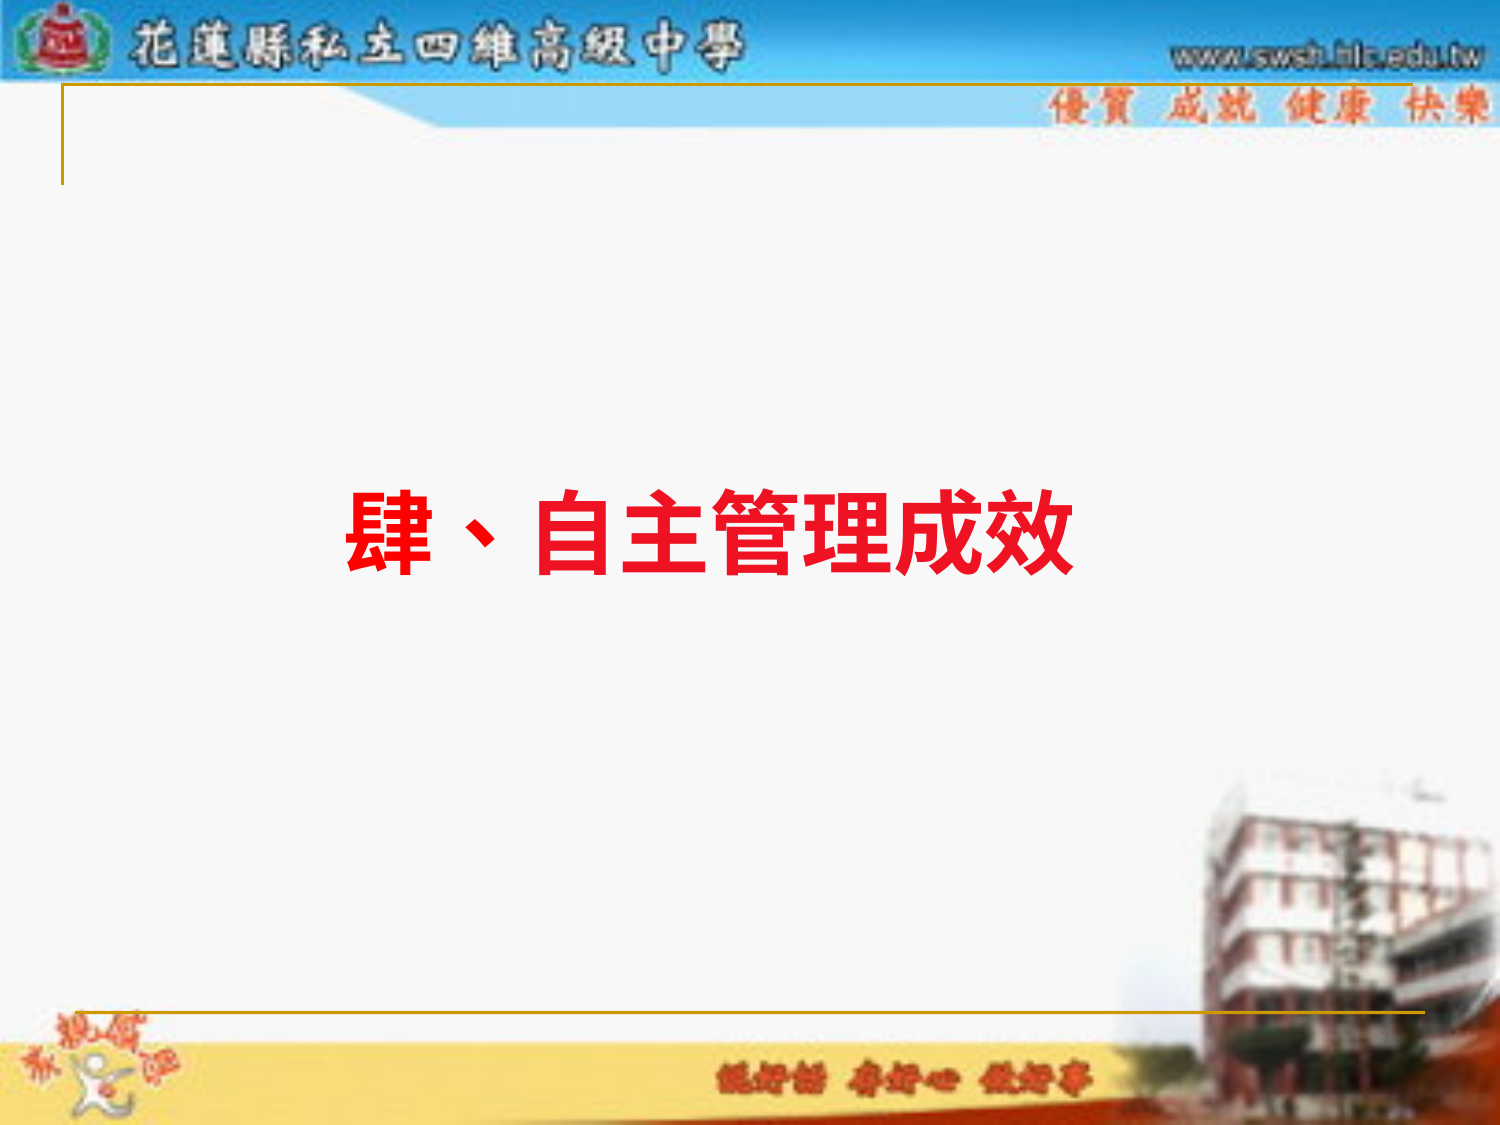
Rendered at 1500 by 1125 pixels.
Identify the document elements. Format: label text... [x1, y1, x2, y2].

text_box [1080, 1023, 1431, 1099]
text_box 肆、自主管理成效 [328, 468, 1092, 593]
